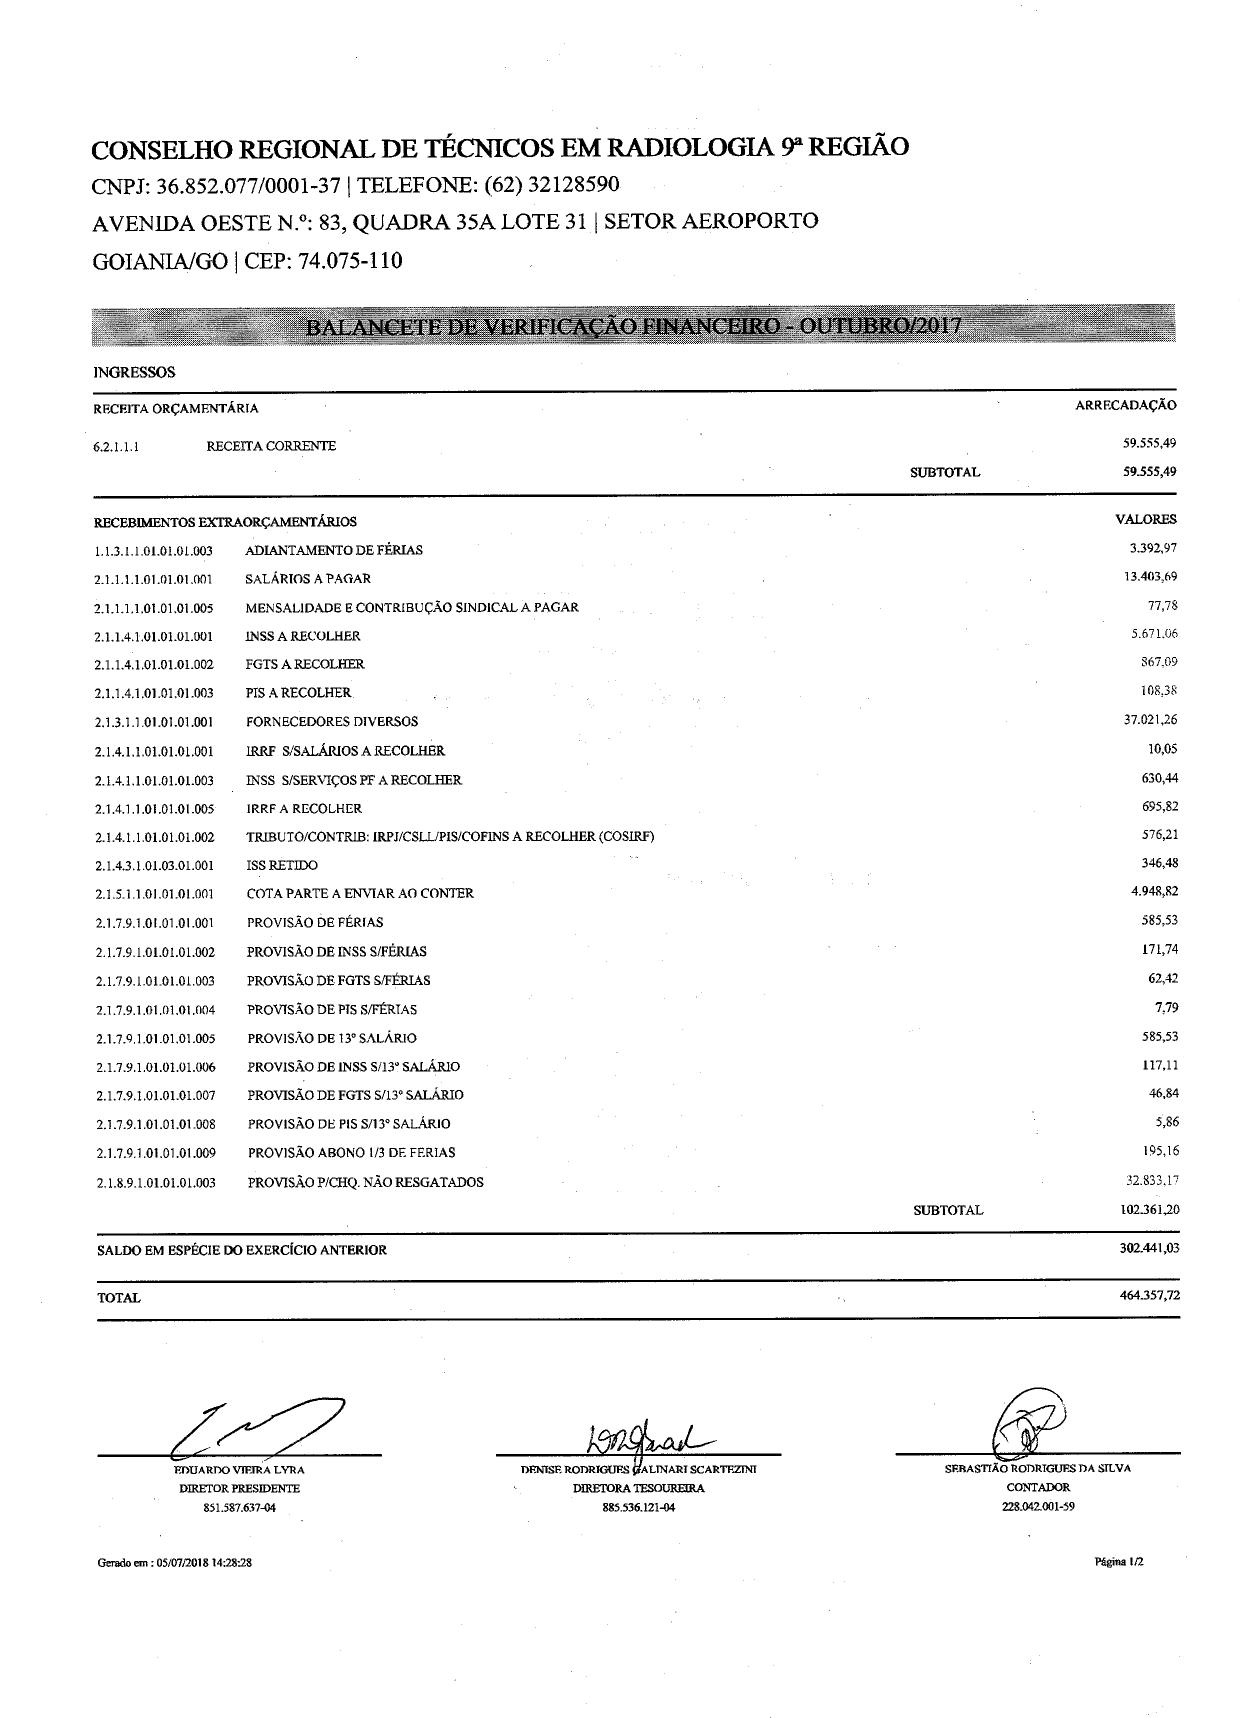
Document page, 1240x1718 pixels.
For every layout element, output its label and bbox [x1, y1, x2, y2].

text_box [0, 0, 1239, 1717]
